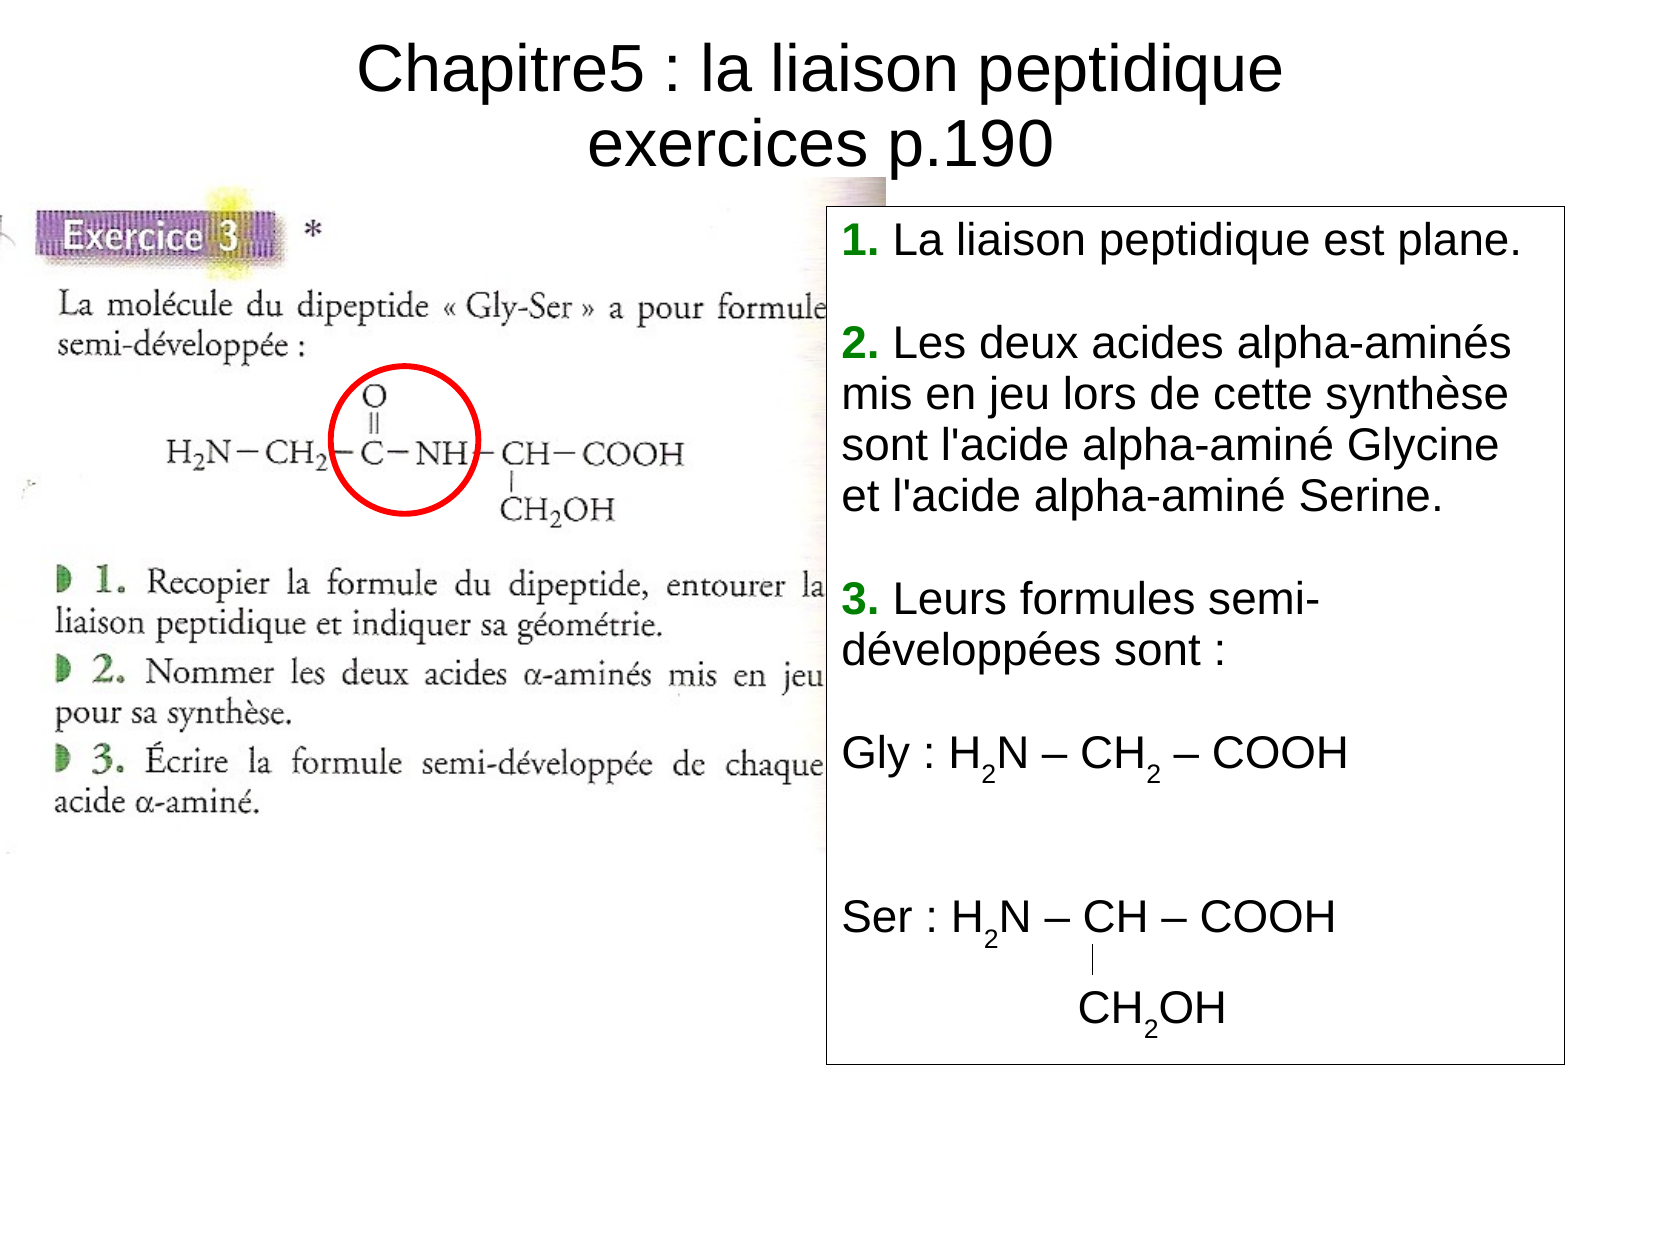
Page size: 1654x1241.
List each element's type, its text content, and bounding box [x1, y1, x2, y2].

title Chapitre5 : la liaison peptidique exercices p.190 [76, 5, 1566, 207]
text_box CH2OH [1062, 974, 1255, 1052]
text_box 1. La liaison peptidique est plane. 2. Les deux acides alpha-aminés mis en jeu lors de cette synthèse sont l'acide alpha-aminé Glycine et l'acide alpha-aminé Serine. 3. Leurs formules semi-développées sont : Gly : H2N – CH2 – COOH Ser : H2N – CH – COOH [826, 206, 1565, 1065]
picture [0, 177, 826, 854]
